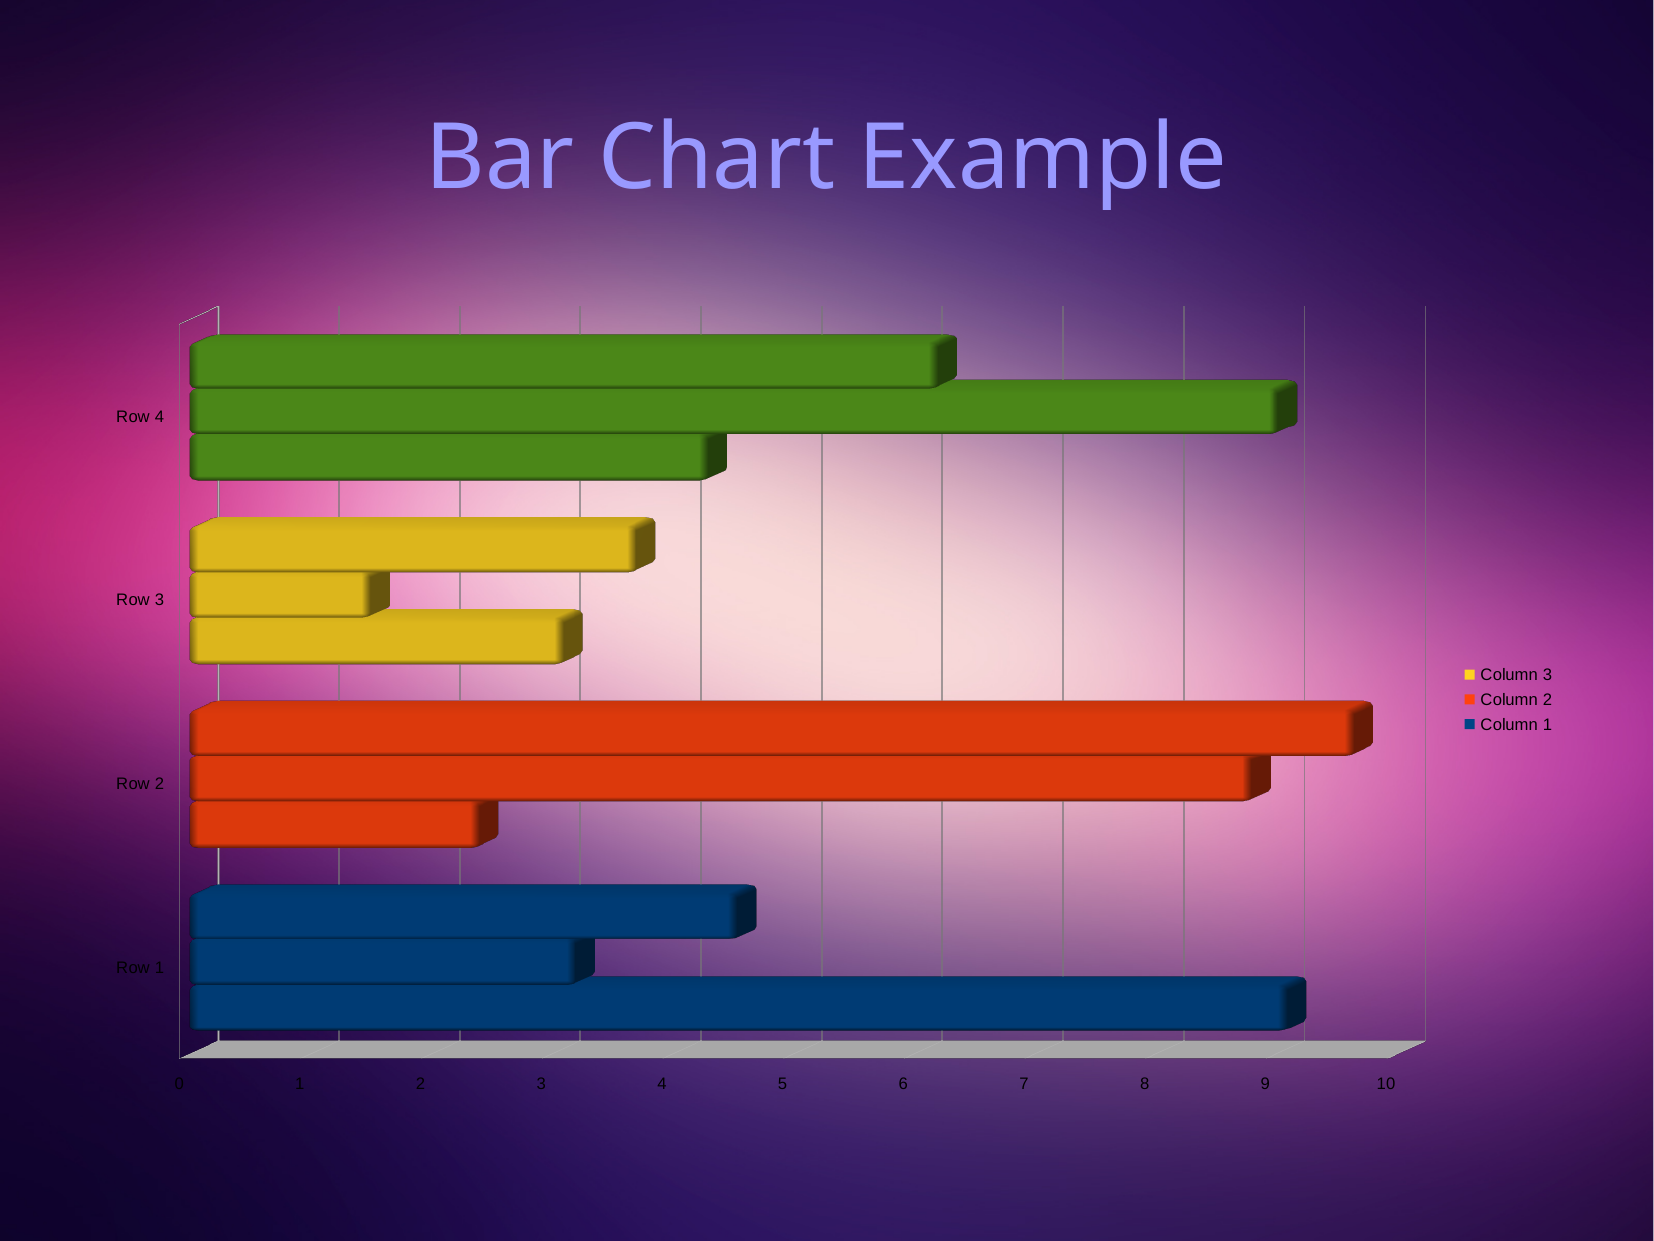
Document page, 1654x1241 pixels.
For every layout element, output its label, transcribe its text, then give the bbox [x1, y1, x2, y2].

title Bar Chart Example [82, 49, 1571, 257]
picture [0, 0, 1654, 1241]
chart [82, 290, 1571, 1109]
